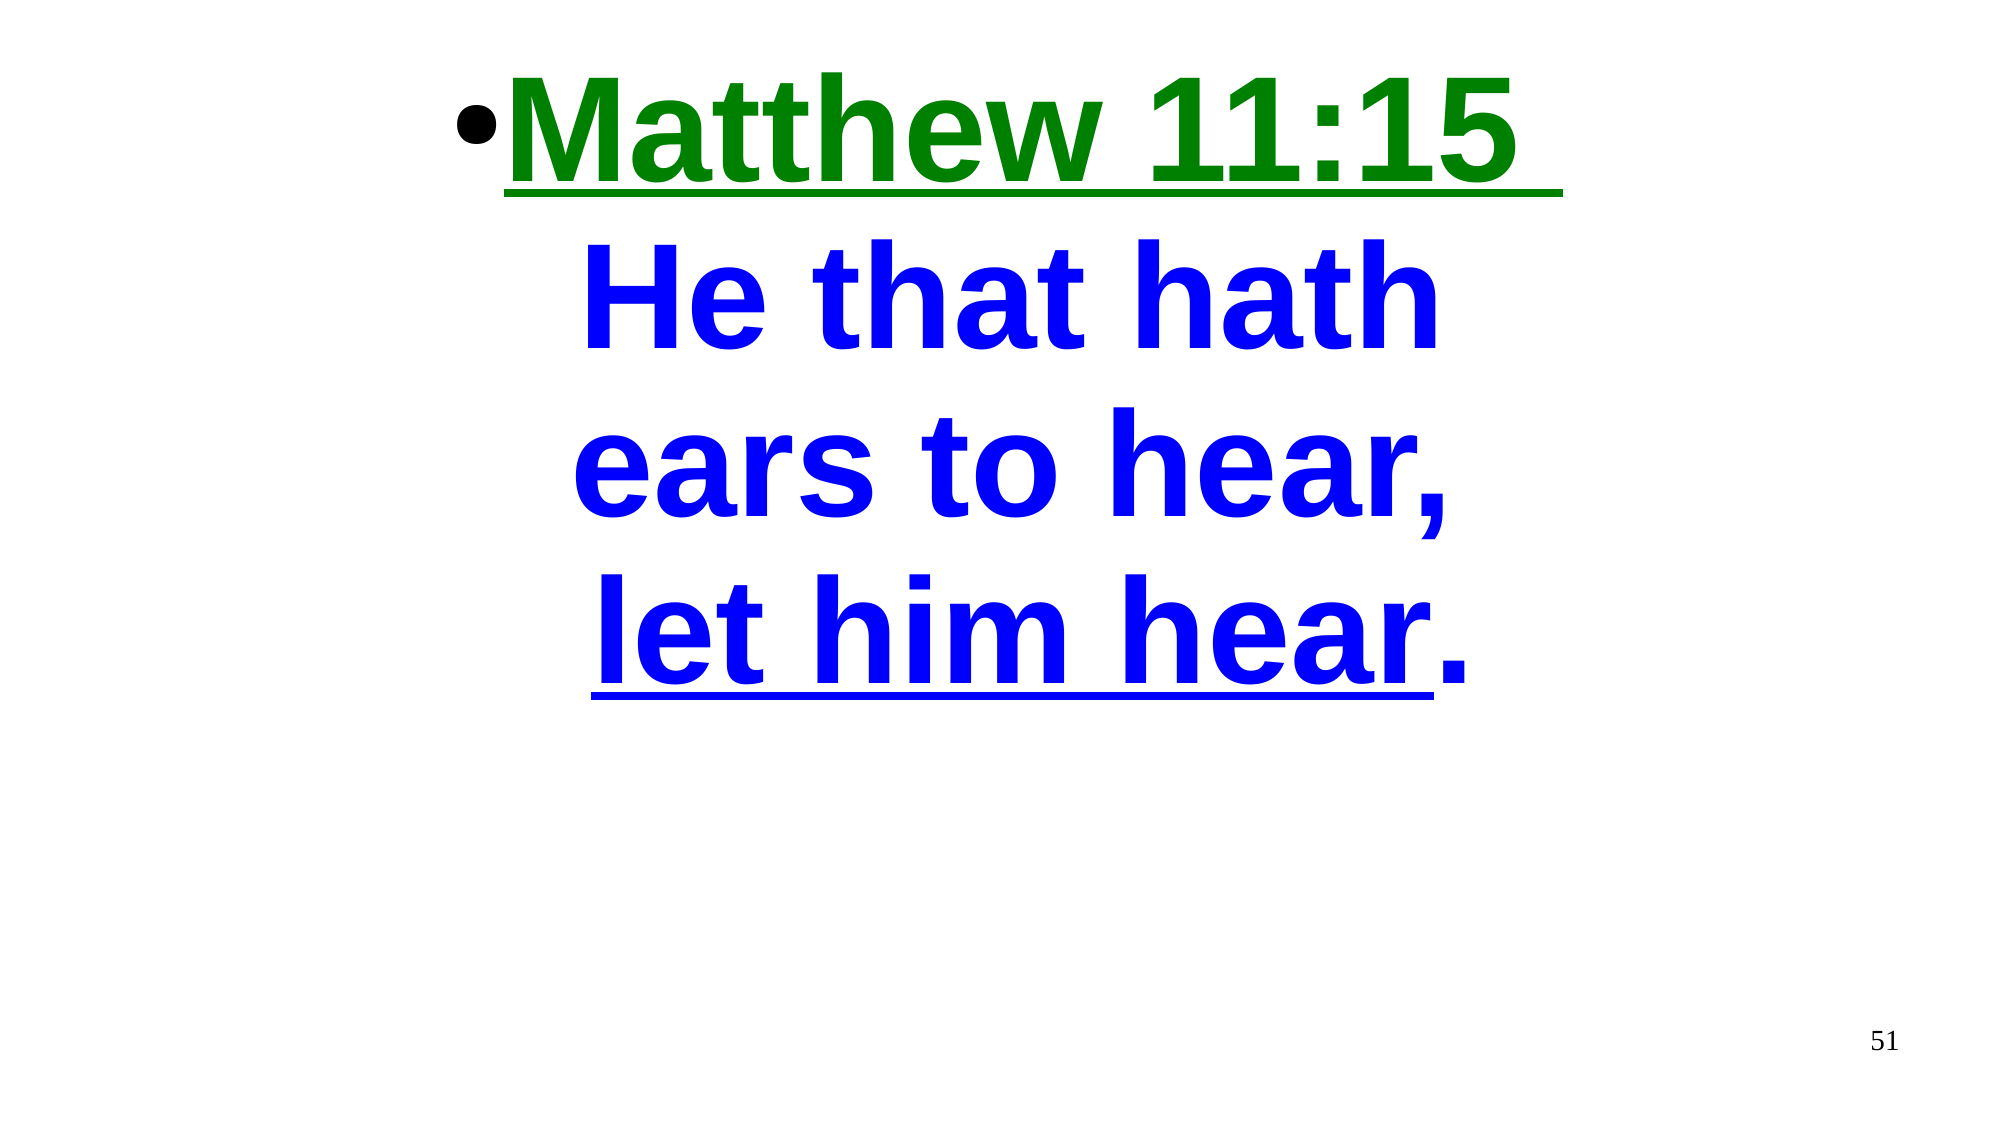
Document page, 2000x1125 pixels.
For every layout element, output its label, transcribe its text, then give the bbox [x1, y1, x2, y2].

list Matthew 11:15 He that hath ears to hear, let him hear. [45, 45, 1951, 1044]
